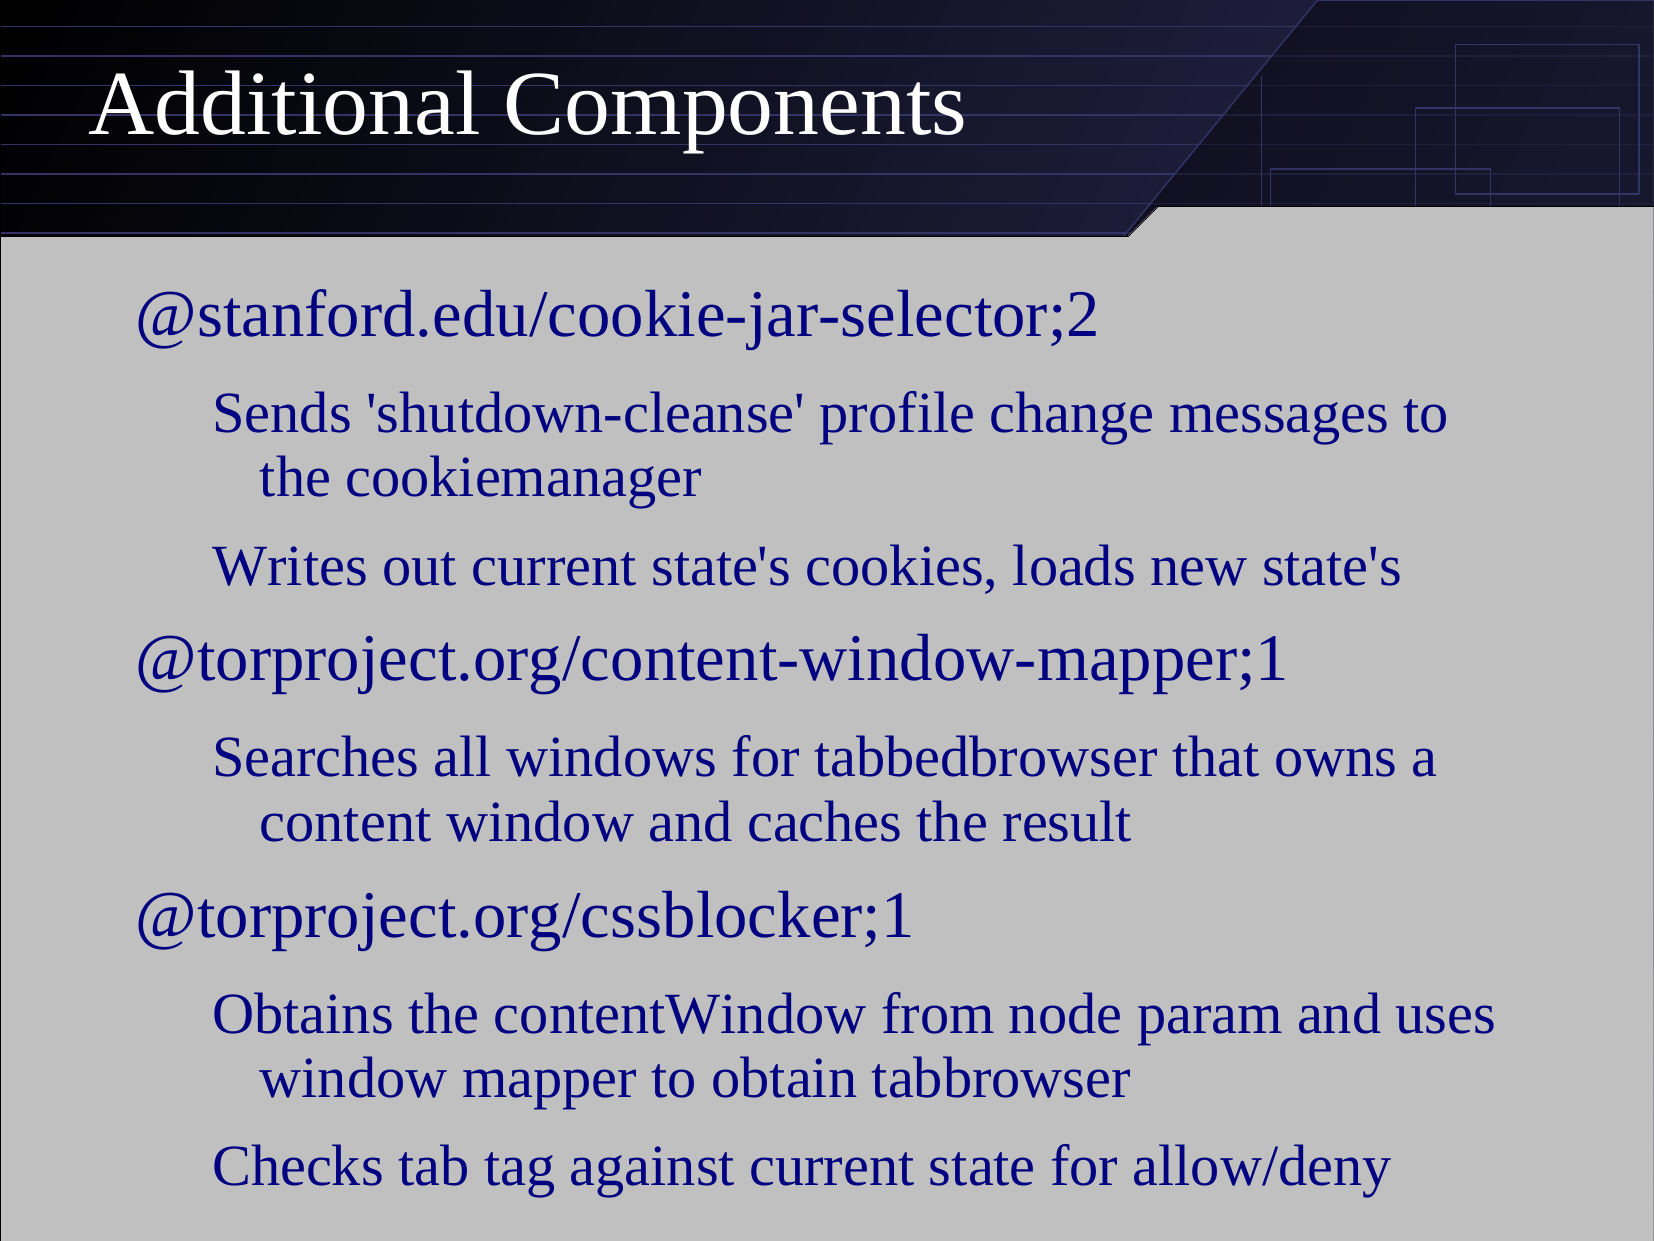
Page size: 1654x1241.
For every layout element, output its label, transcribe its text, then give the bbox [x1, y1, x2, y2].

list @stanford.edu/cookie-jar-selector;2 Sends 'shutdown-cleanse' profile change messages to the cookiemanager Writes out current state's cookies, loads new state's @torproject.org/content-window-mapper;1 Searches all windows for tabbedbrowser that owns a content window and caches the result @torproject.org/cssblocker;1 Obtains the contentWindow from node param and uses window mapper to obtain tabbrowser Checks tab tag against current state for allow/deny [118, 276, 1531, 1199]
title Additional Components [88, 0, 1501, 208]
